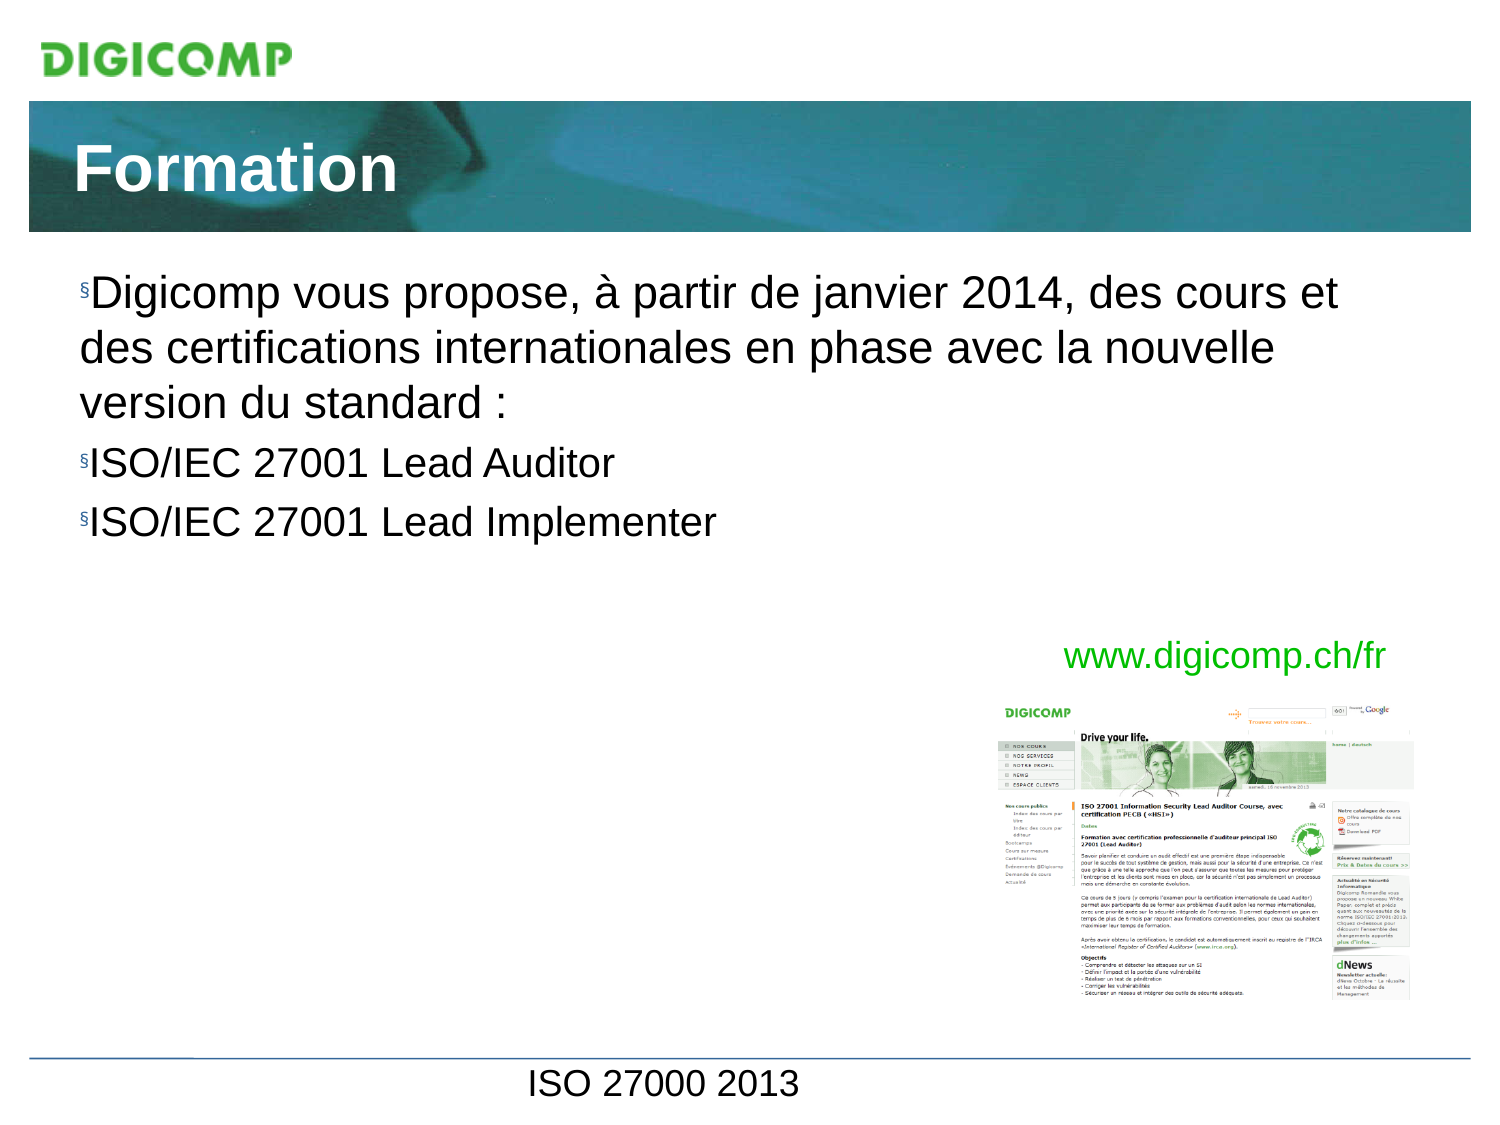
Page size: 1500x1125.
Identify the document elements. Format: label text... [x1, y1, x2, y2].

text_box www.digicomp.ch/fr [1049, 627, 1402, 685]
text_box ISO 27000 2013 [512, 1051, 988, 1118]
title Formation [58, 117, 1429, 212]
list Digicomp vous propose, à partir de janvier 2014, des cours et des certifications internationales en phase avec la nouvelle version du standard : ISO/IEC 27001 Lead Auditor ISO/IEC 27001 Lead Implementer [64, 255, 1424, 1035]
picture [998, 700, 1414, 1000]
